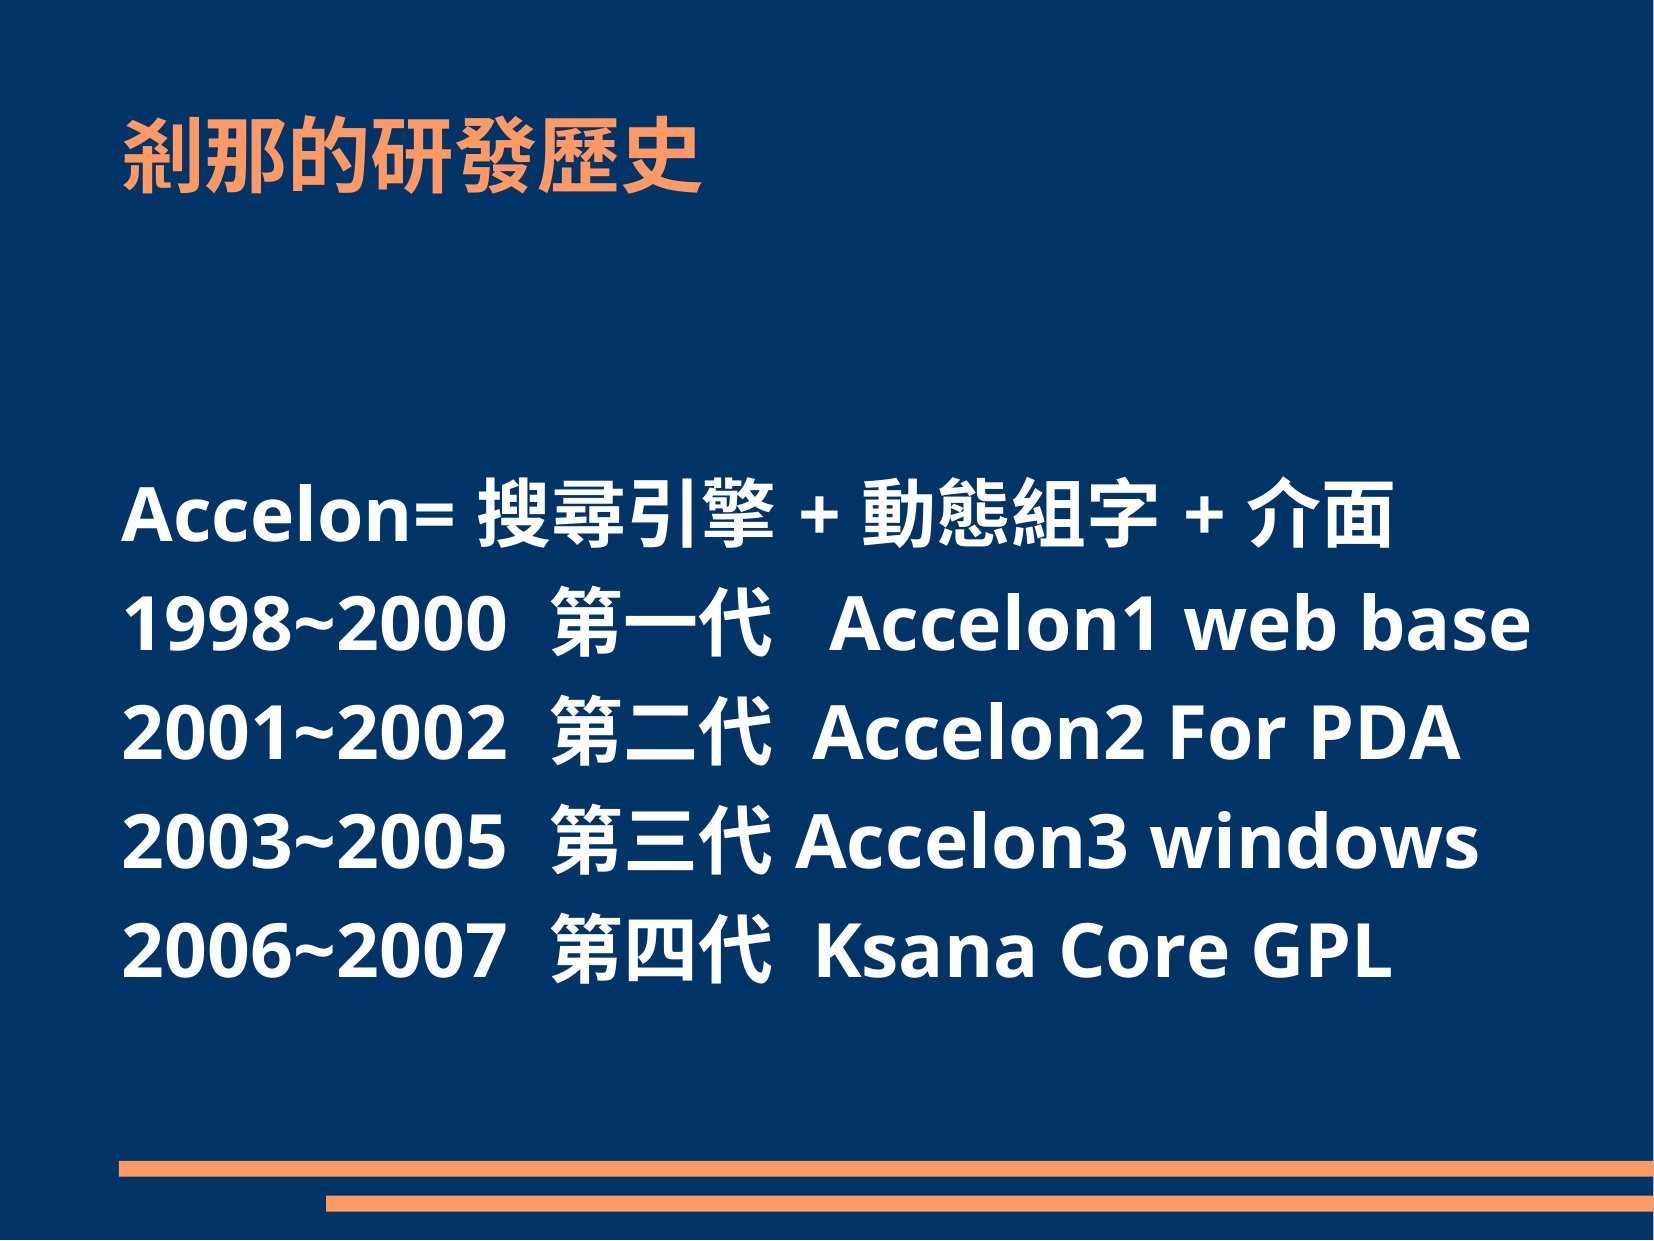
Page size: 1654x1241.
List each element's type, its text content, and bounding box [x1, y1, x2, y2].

title 剎那的研發歷史 [121, 46, 1534, 254]
subtitle Accelon=搜尋引擎+動態組字+介面 1998~2000 第一代 Accelon1 web base 2001~2002 第二代 Accelon2 For PDA 2003~2005 第三代Accelon3 windows 2006~2007 第四代 Ksana Core GPL [121, 322, 1561, 1132]
